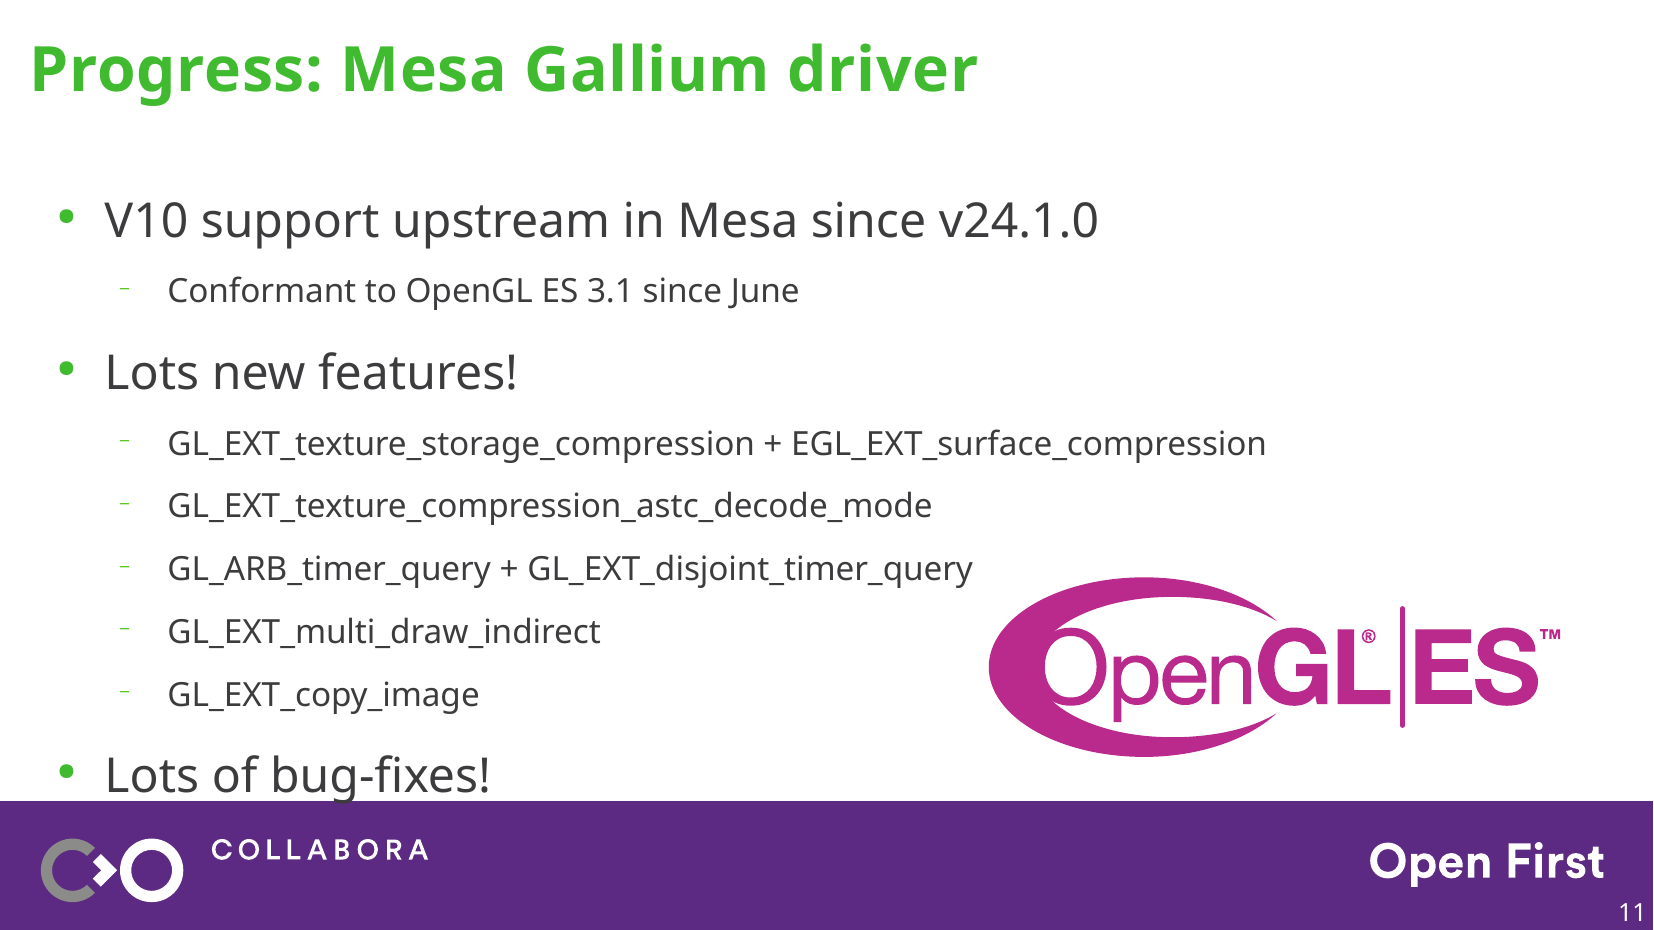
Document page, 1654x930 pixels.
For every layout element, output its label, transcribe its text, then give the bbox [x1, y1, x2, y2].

picture [975, 567, 1574, 768]
list V10 support upstream in Mesa since v24.1.0 Conformant to OpenGL ES 3.1 since June Lots new features! GL_EXT_texture_storage_compression + EGL_EXT_surface_compression GL_EXT_texture_compression_astc_decode_mode GL_ARB_timer_query + GL_EXT_disjoint_timer_query GL_EXT_multi_draw_indirect GL_EXT_copy_image Lots of bug-fixes! [41, 160, 1613, 804]
title Progress: Mesa Gallium driver [29, 28, 1602, 147]
